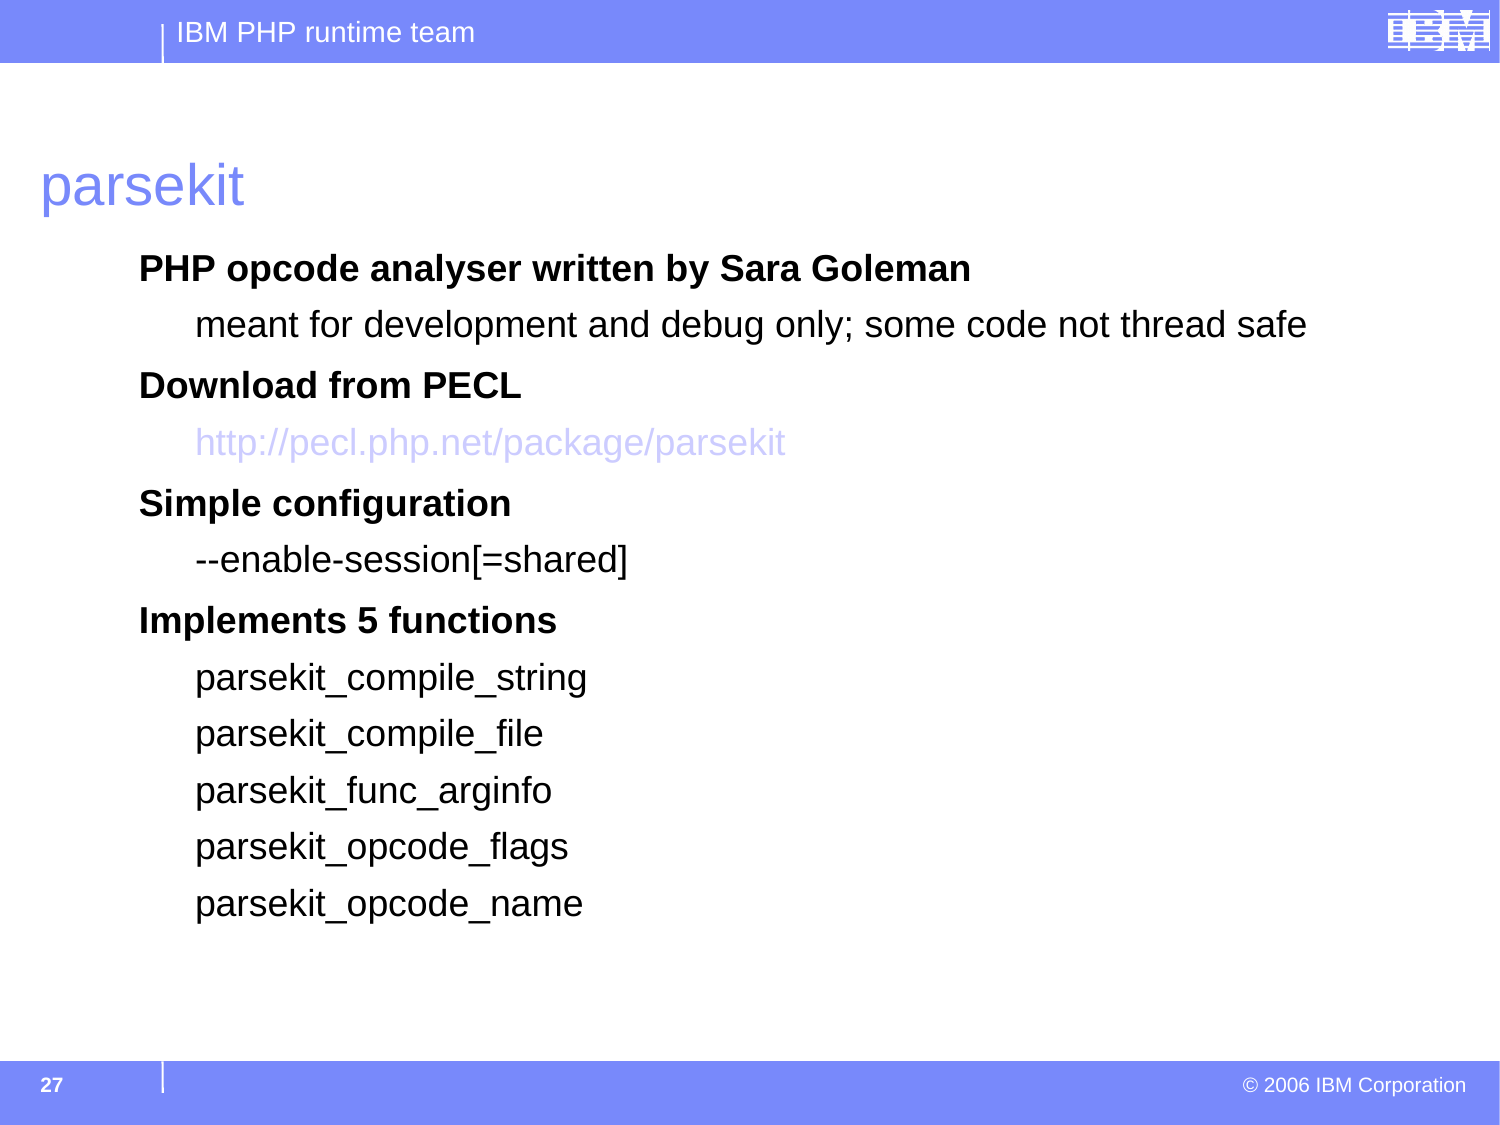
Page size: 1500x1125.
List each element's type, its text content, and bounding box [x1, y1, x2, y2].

title parsekit [25, 123, 1378, 225]
list PHP opcode analyser written by Sara Goleman meant for development and debug only; some code not thread safe Download from PECL http://pecl.php.net/package/parsekit Simple configuration --enable-session[=shared] Implements 5 functions parsekit_compile_string parsekit_compile_file parsekit_func_arginfo parsekit_opcode_flags parsekit_opcode_name [123, 243, 1400, 1090]
